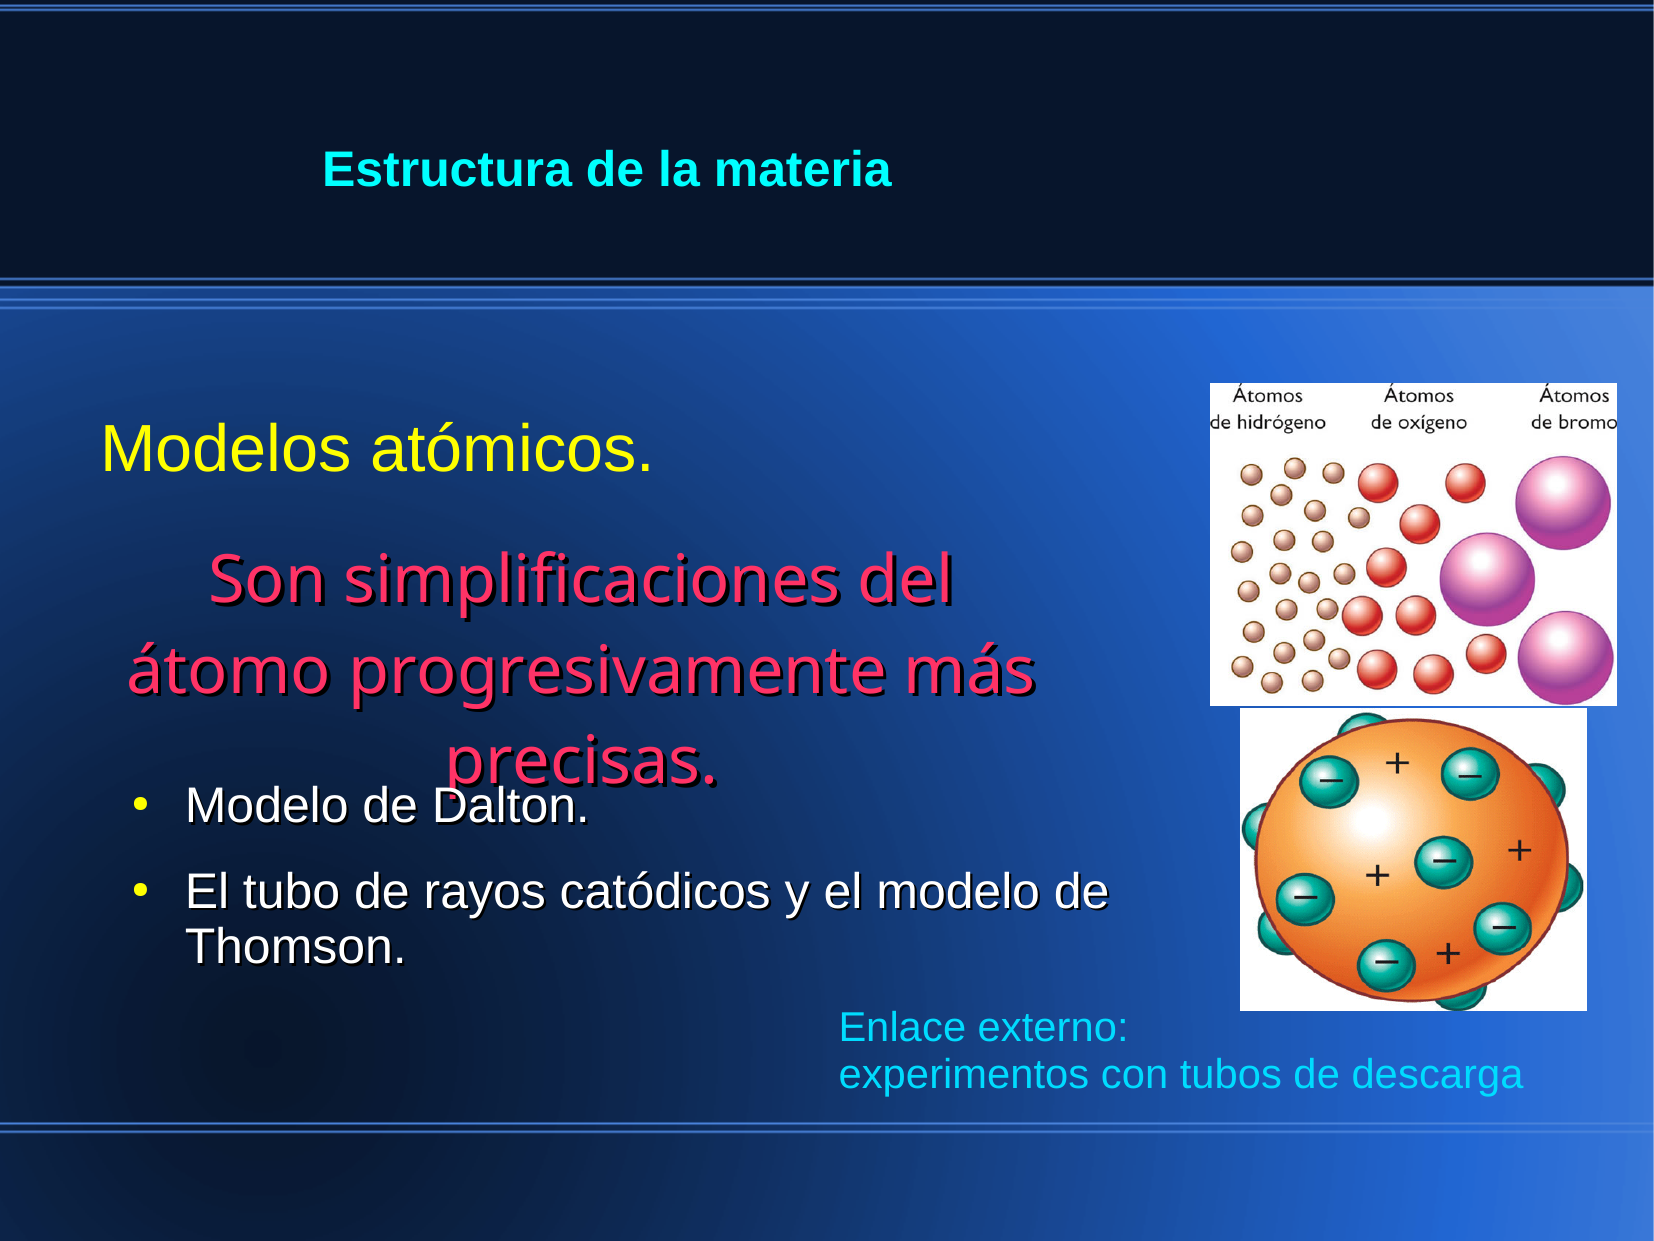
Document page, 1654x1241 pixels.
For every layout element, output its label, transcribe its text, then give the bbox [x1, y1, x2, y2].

title Estructura de la materia [32, 118, 1182, 220]
list Modelos atómicos. [29, 306, 1595, 562]
picture [0, 0, 1654, 1241]
list Enlace externo: experimentos con tubos de descarga [767, 1003, 1625, 1117]
text_box Son simplificaciones del átomo progresivamente más precisas. [29, 531, 1063, 765]
text_box Modelo de Dalton. El tubo de rayos catódicos y el modelo de Thomson. [113, 777, 1182, 975]
